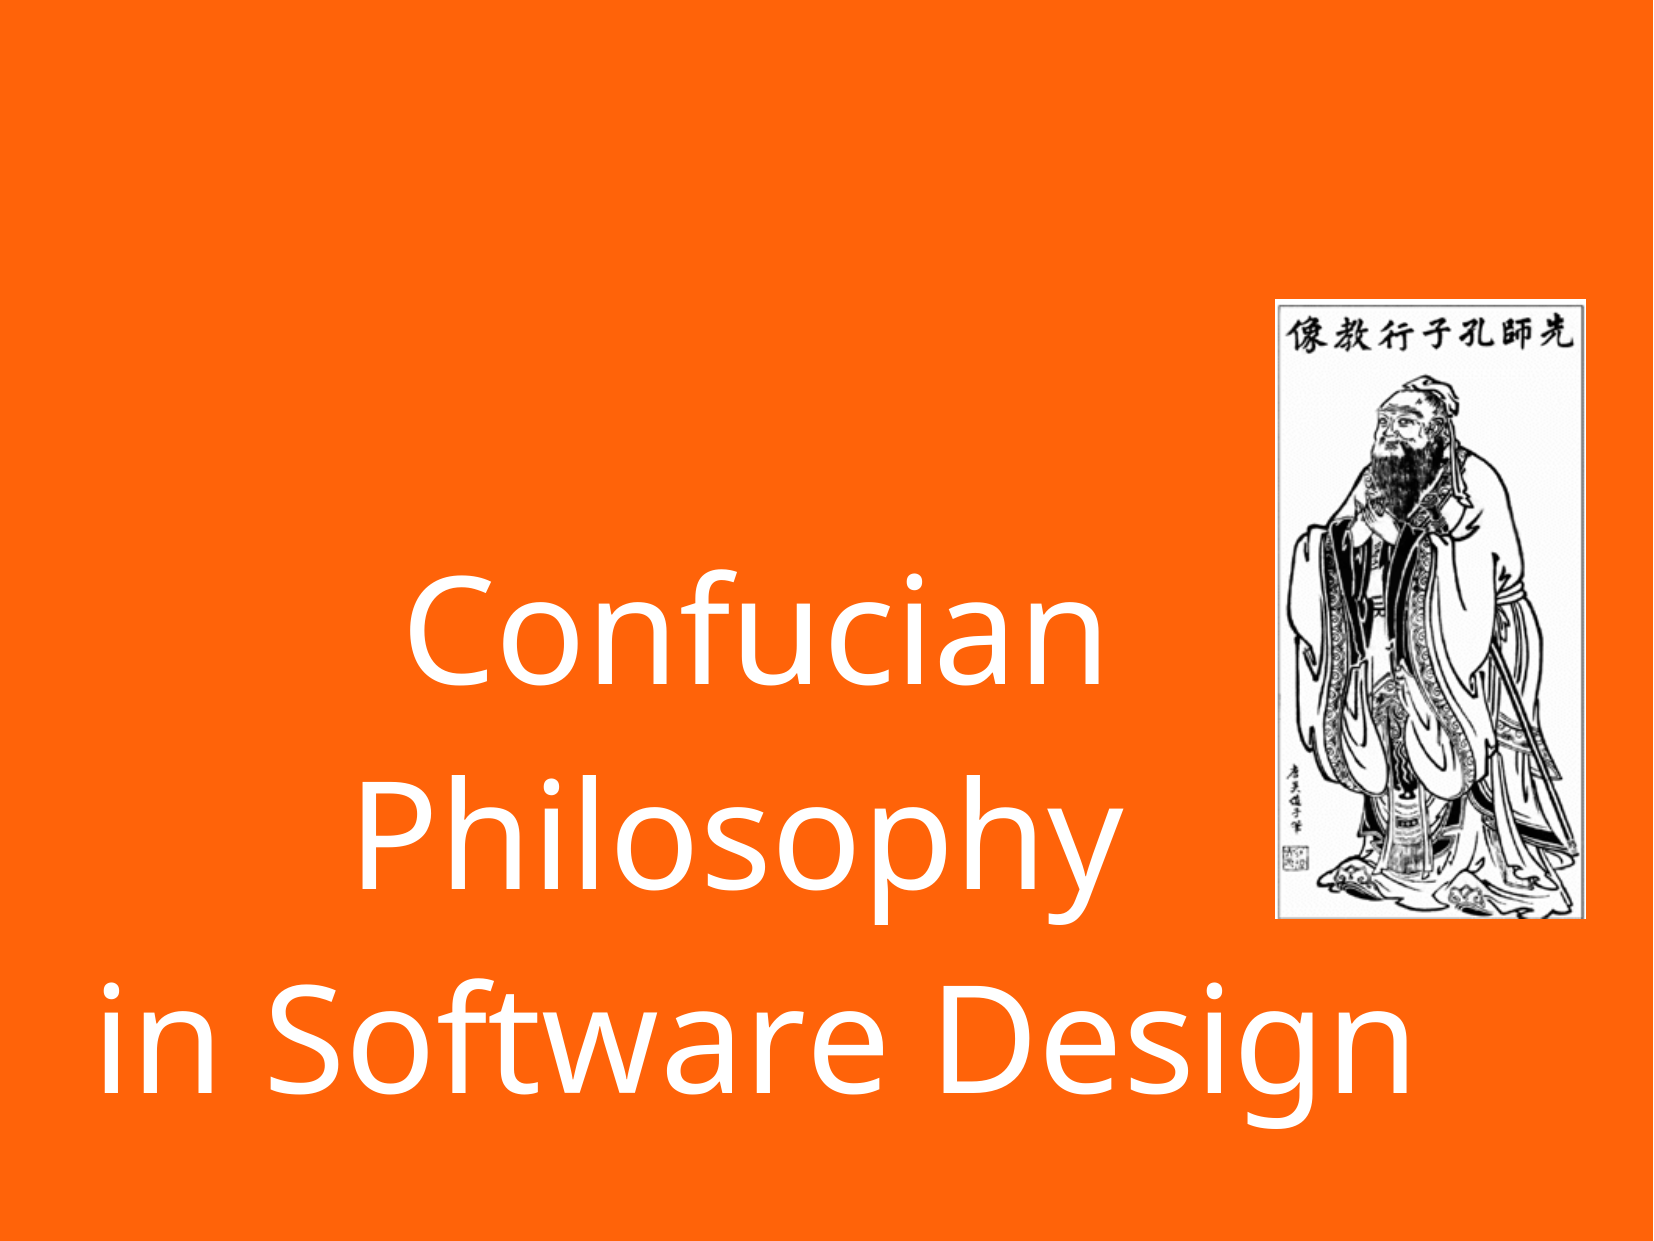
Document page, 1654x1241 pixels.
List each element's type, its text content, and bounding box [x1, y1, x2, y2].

subtitle Confucian Philosophy in Software Design [12, 421, 1501, 1241]
picture [1275, 299, 1586, 919]
